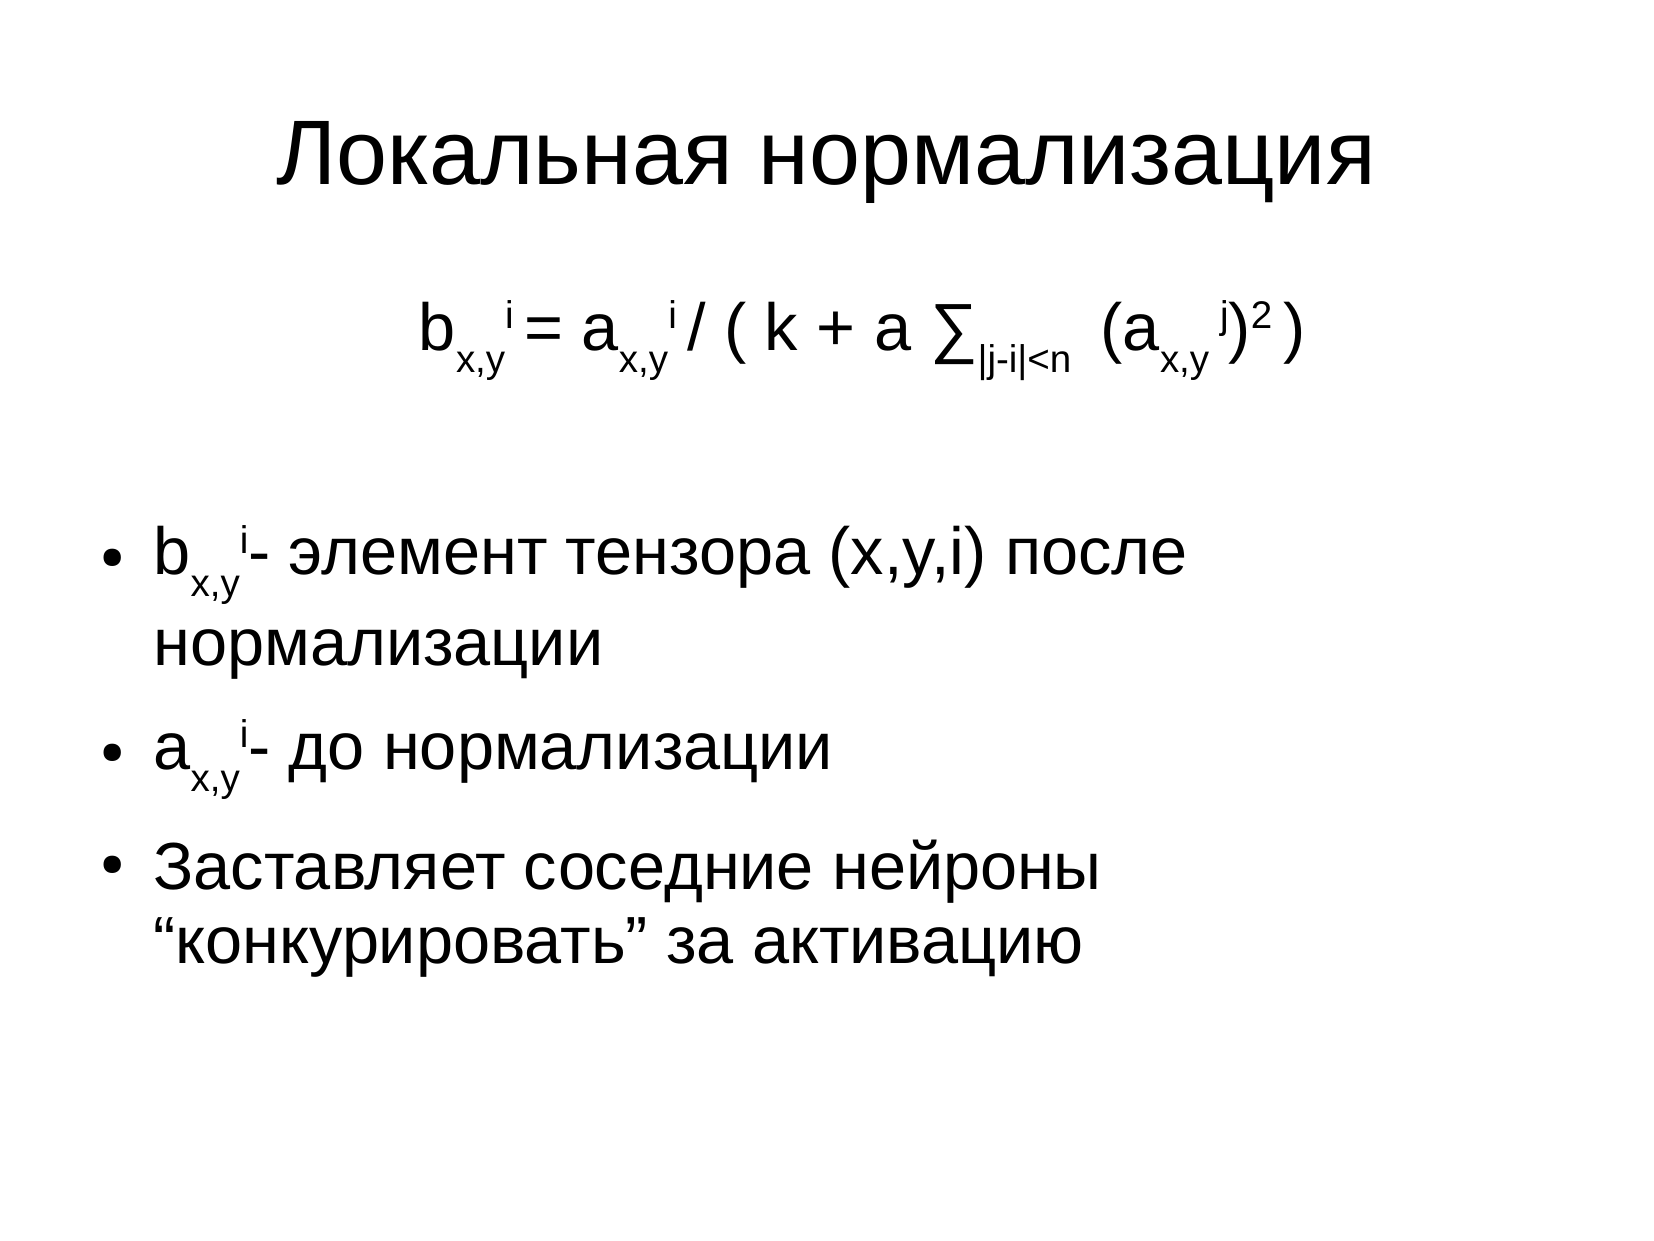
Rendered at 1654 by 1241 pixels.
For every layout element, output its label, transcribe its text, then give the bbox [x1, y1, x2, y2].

list bx,yi = ax,yi / ( k + a ∑|j-i|<n (ax,y j)2 ) bx,yi- элемент тензора (x,y,i) после нормализации ax,yi- до нормализации Заставляет соседние нейроны “конкурировать” за активацию [82, 290, 1571, 1010]
title Локальная нормализация [82, 49, 1571, 257]
